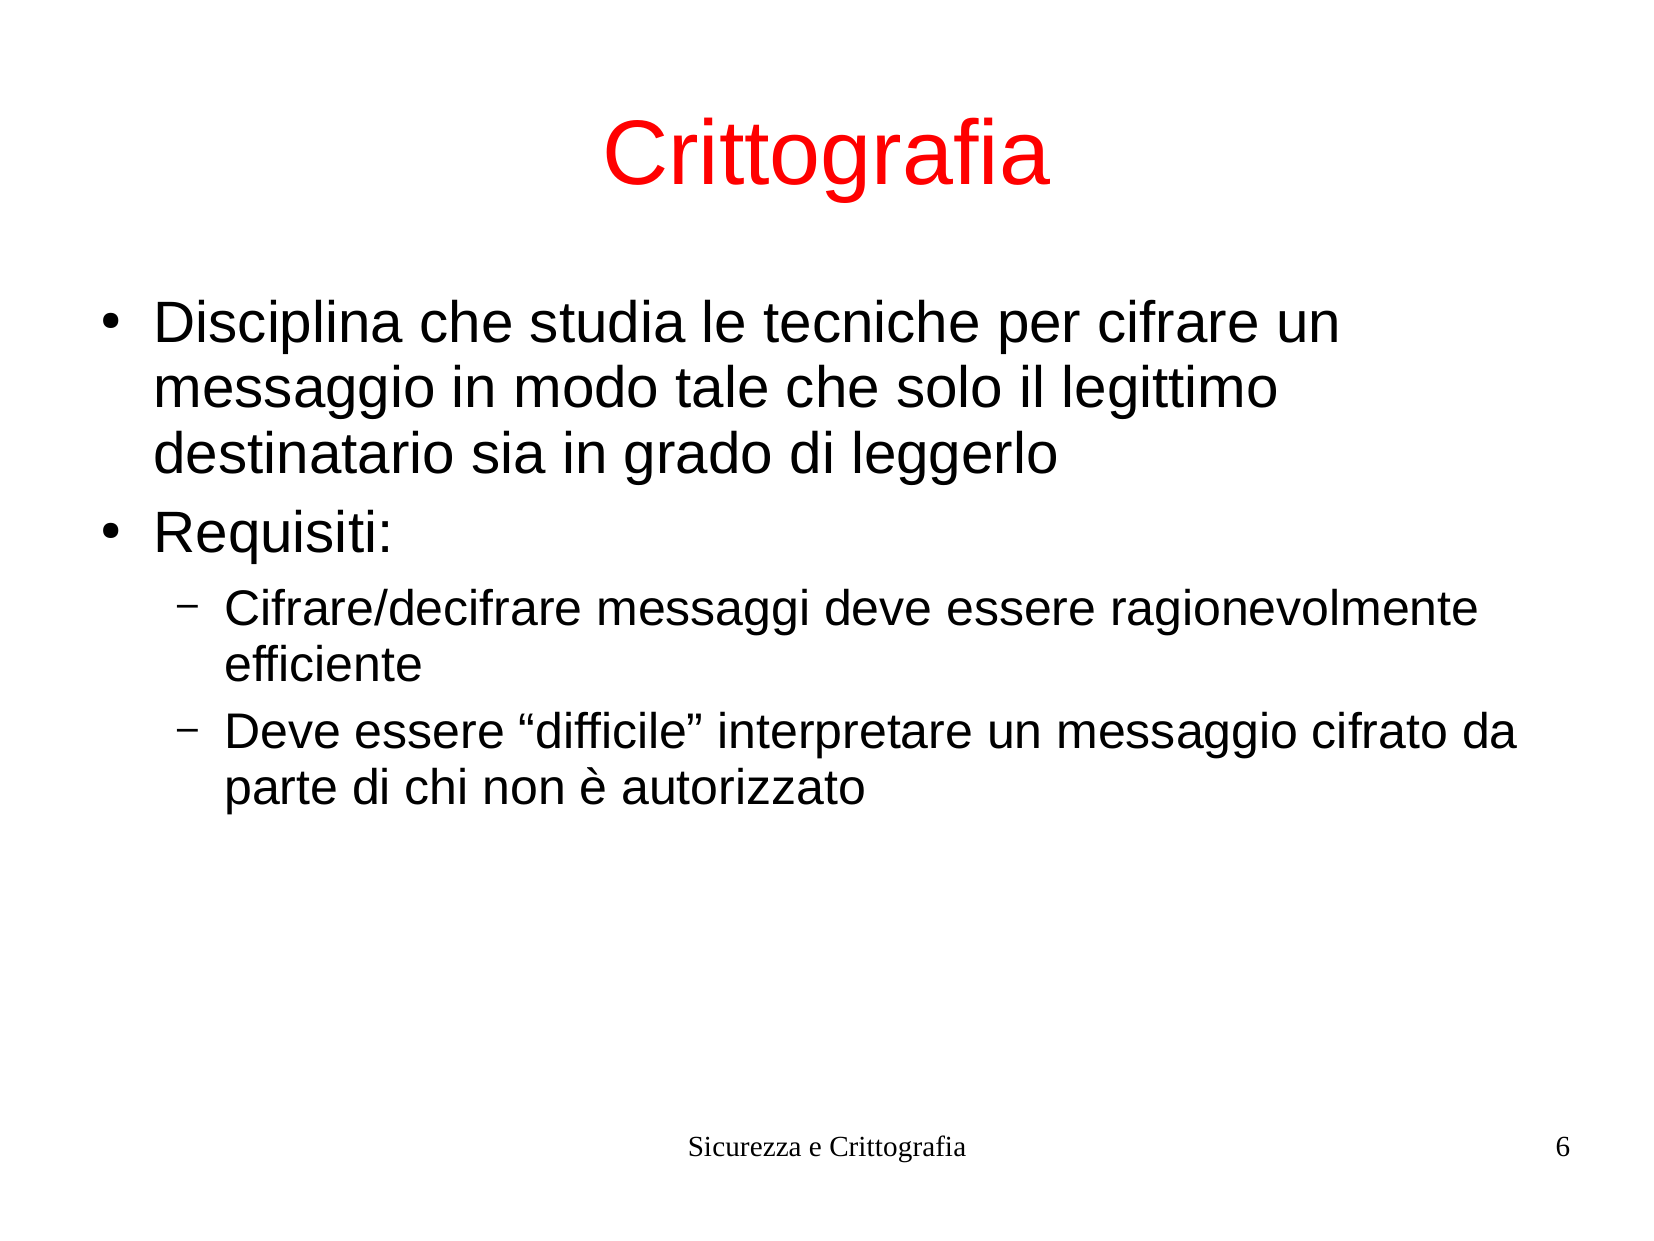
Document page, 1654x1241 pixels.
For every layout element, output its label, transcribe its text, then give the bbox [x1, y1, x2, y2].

title Crittografia [82, 49, 1571, 257]
list Disciplina che studia le tecniche per cifrare un messaggio in modo tale che solo il legittimo destinatario sia in grado di leggerlo Requisiti: Cifrare/decifrare messaggi deve essere ragionevolmente efficiente Deve essere “difficile” interpretare un messaggio cifrato da parte di chi non è autorizzato [82, 290, 1571, 1109]
